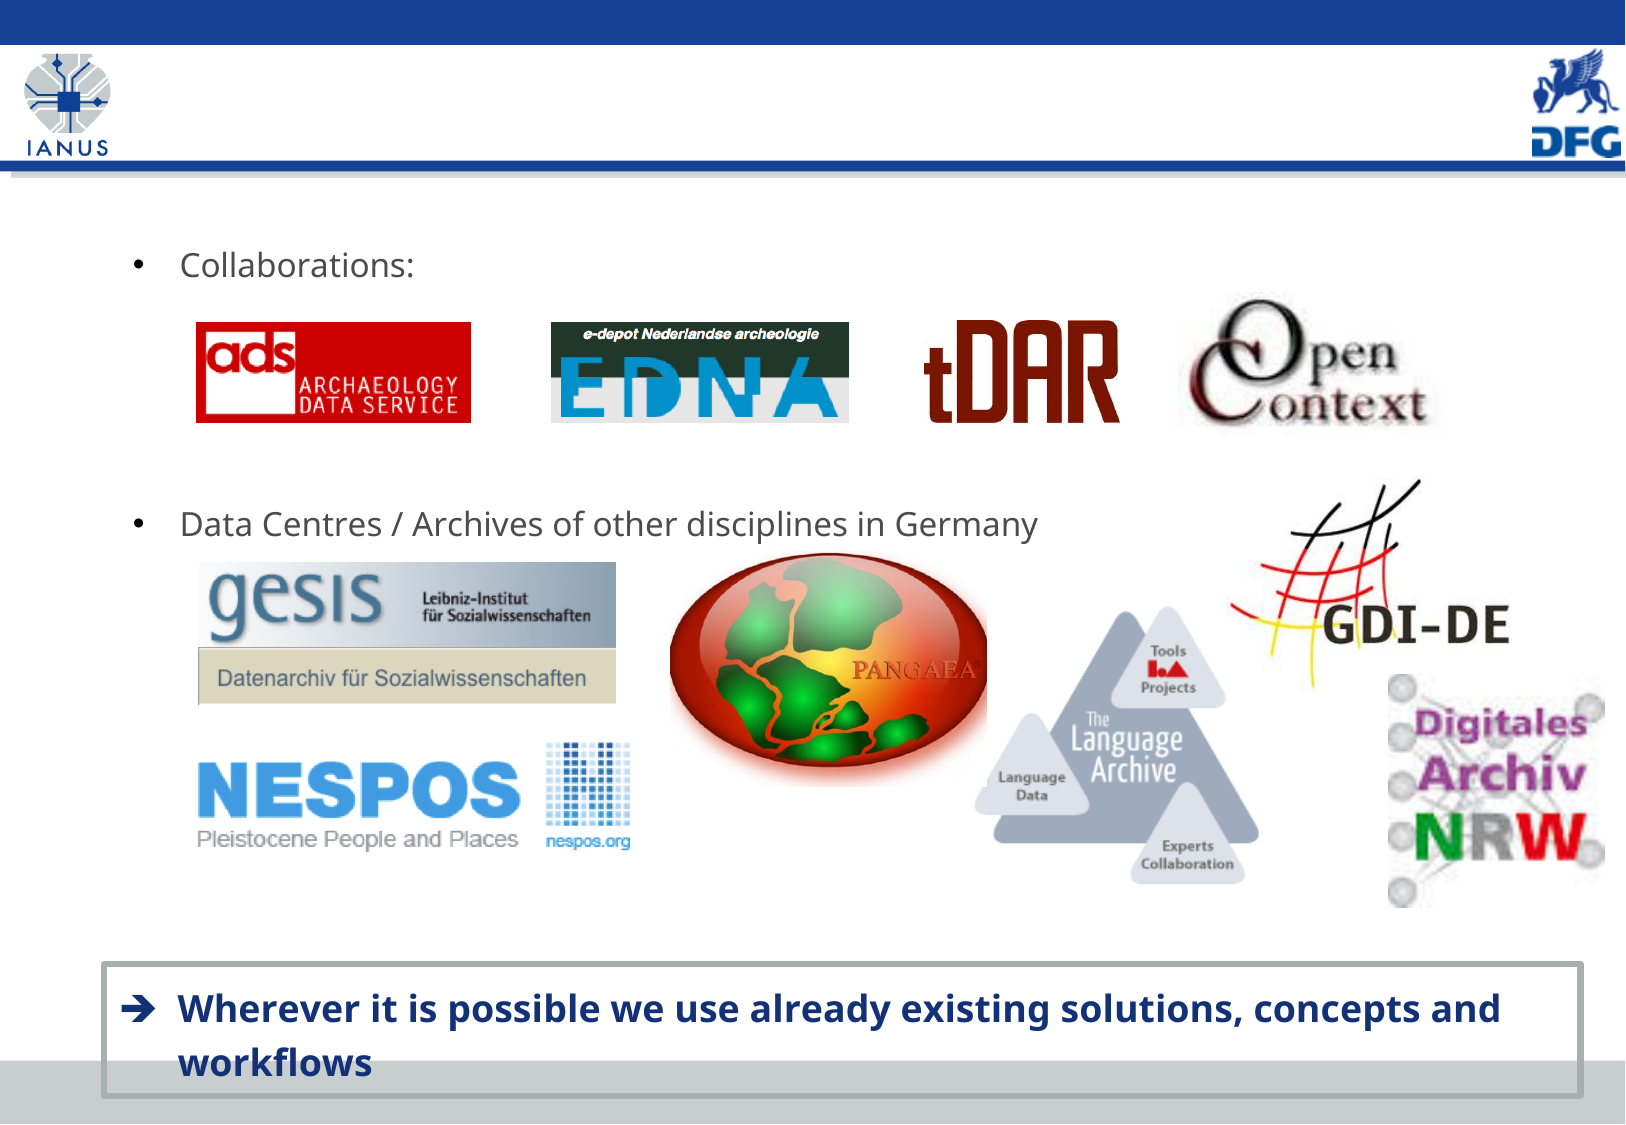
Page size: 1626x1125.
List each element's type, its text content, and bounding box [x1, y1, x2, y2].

picture [198, 562, 616, 705]
picture [1532, 47, 1621, 158]
text_box  Wherever it is possible we use already existing solutions, concepts and workflows [103, 964, 1581, 1096]
picture [1178, 292, 1448, 437]
text_box Collaborations: Data Centres / Archives of other disciplines in Germany [118, 236, 1584, 1047]
picture [670, 467, 1605, 908]
picture [924, 320, 1120, 423]
picture [186, 730, 645, 858]
picture [17, 46, 117, 160]
picture [196, 322, 471, 423]
picture [551, 322, 849, 423]
